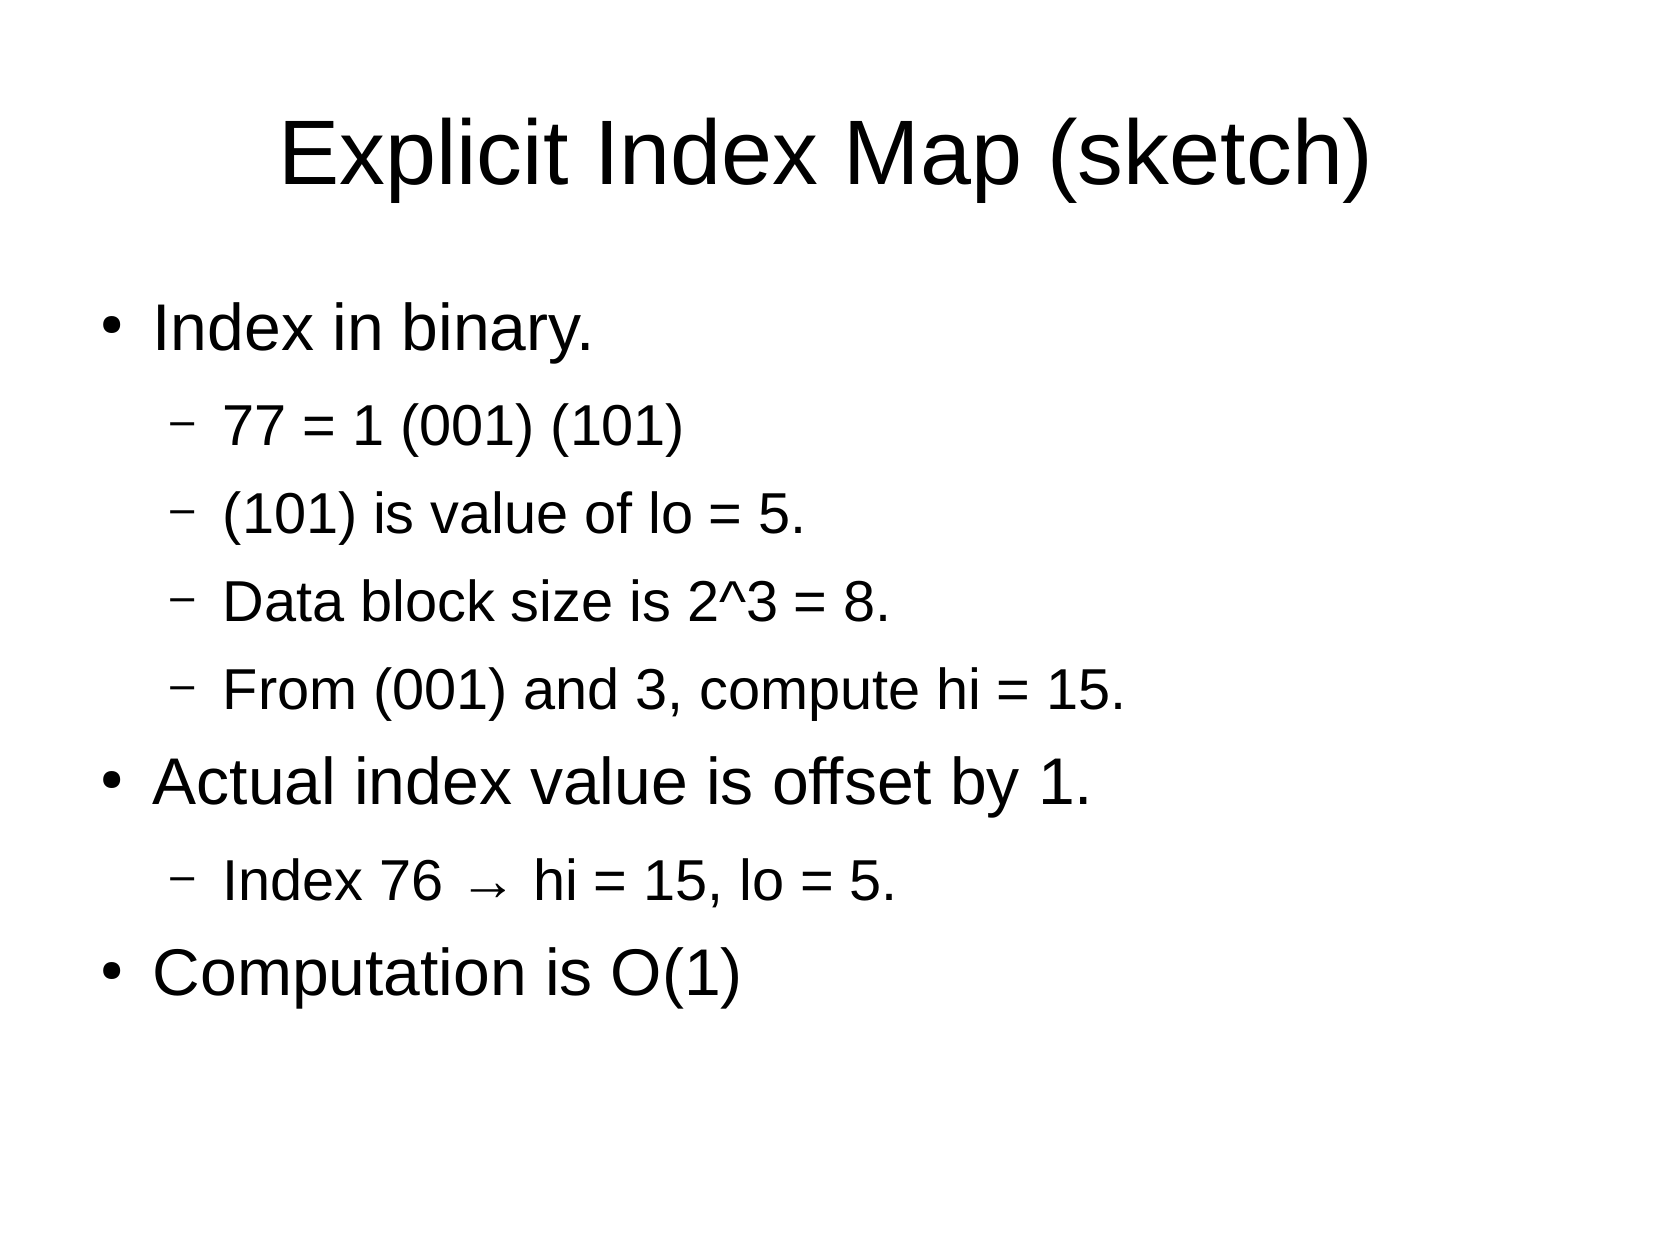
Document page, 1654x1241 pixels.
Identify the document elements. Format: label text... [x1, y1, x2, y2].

list Index in binary. 77 = 1 (001) (101) (101) is value of lo = 5. Data block size is 2^3 = 8. From (001) and 3, compute hi = 15. Actual index value is offset by 1. Index 76 → hi = 15, lo = 5. Computation is O(1) [82, 290, 1571, 1010]
title Explicit Index Map (sketch) [82, 49, 1571, 257]
